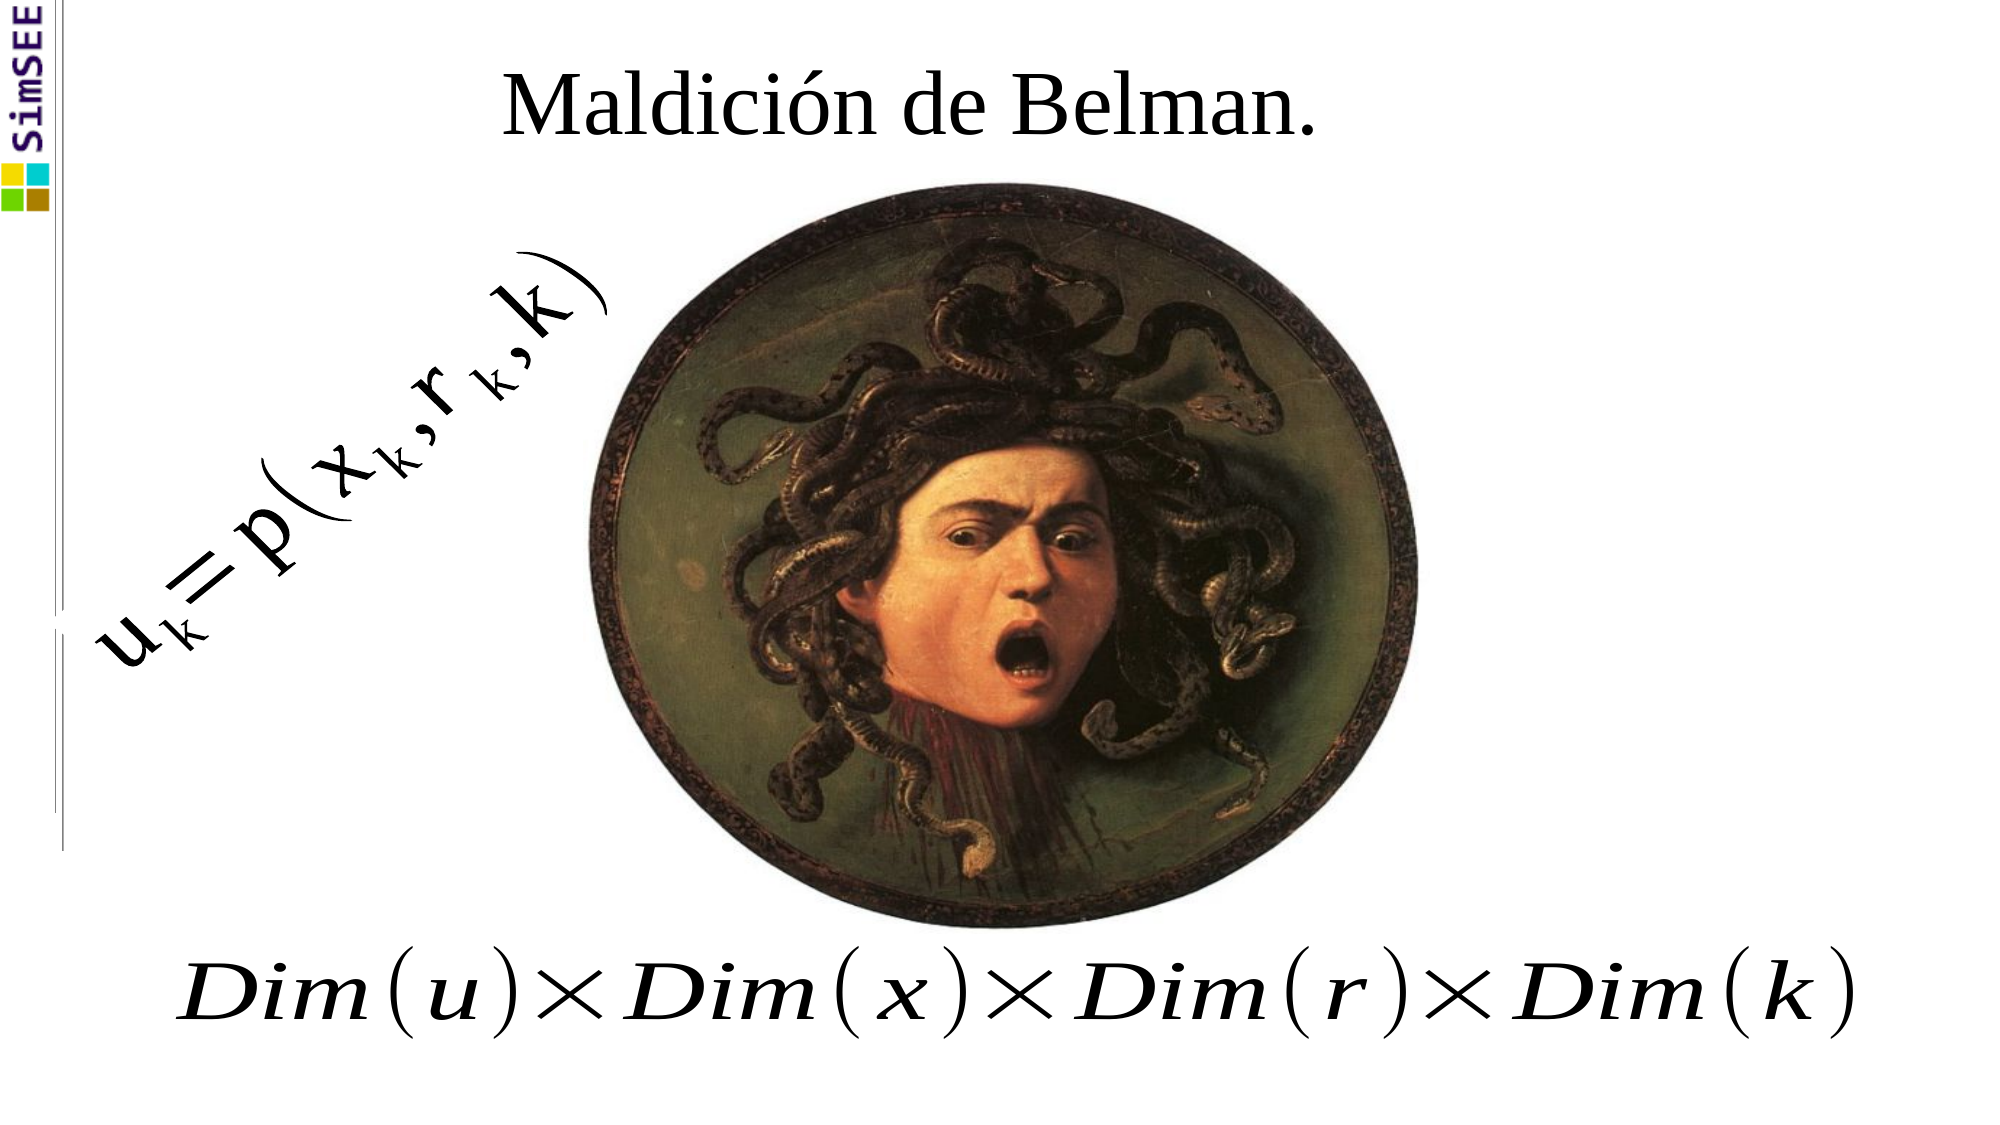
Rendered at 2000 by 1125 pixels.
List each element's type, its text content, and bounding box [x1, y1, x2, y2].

chart [163, 942, 1871, 1045]
title Maldición de Belman. [57, 29, 1765, 166]
picture [583, 178, 1430, 934]
picture [0, 162, 51, 213]
chart [47, 227, 644, 697]
picture [0, 5, 52, 154]
